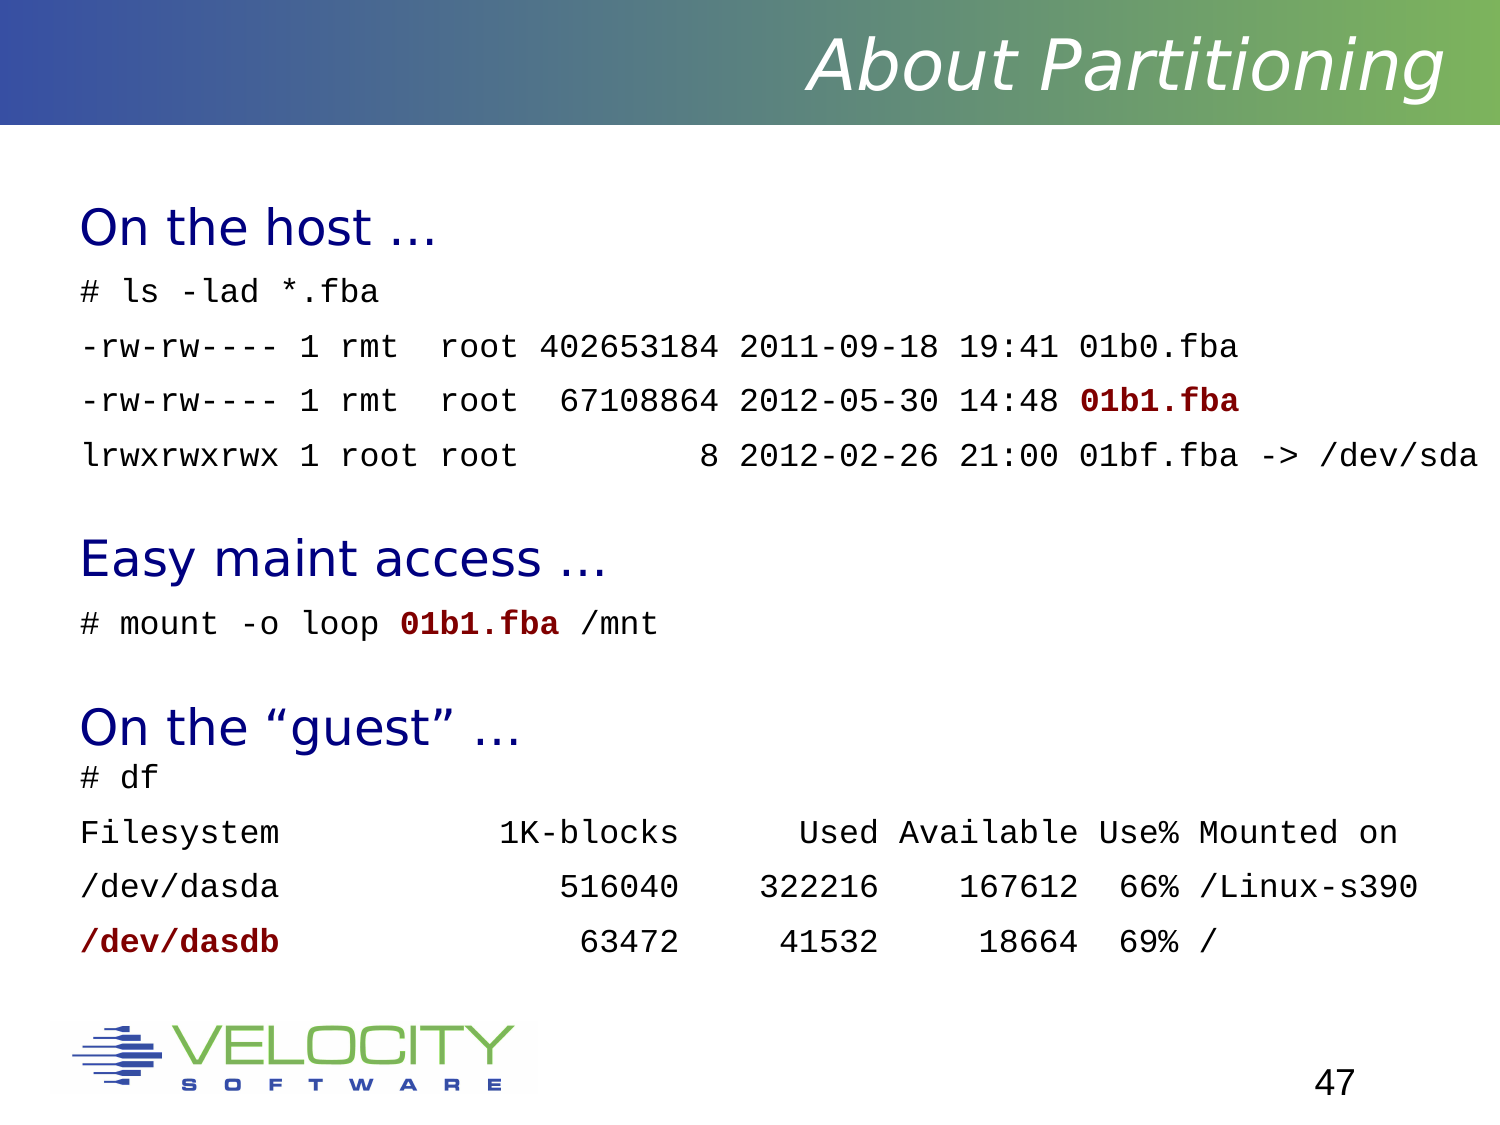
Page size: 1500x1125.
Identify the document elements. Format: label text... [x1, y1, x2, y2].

list On the host … # ls -lad *.fba -rw-rw---- 1 rmt root 402653184 2011-09-18 19:41 01b0.fba -rw-rw---- 1 rmt root 67108864 2012-05-30 14:48 01b1.fba lrwxrwxrwx 1 root root 8 2012-02-26 21:00 01bf.fba -> /dev/sda Easy maint access … # mount -o loop 01b1.fba /mnt On the “guest” … # df Filesystem 1K-blocks Used Available Use% Mounted on /dev/dasda 516040 322216 167612 66% /Linux-s390 /dev/dasdb 63472 41532 18664 69% / [37, 187, 1500, 1076]
picture [50, 1076, 538, 1094]
title About Partitioning [62, 12, 1463, 113]
